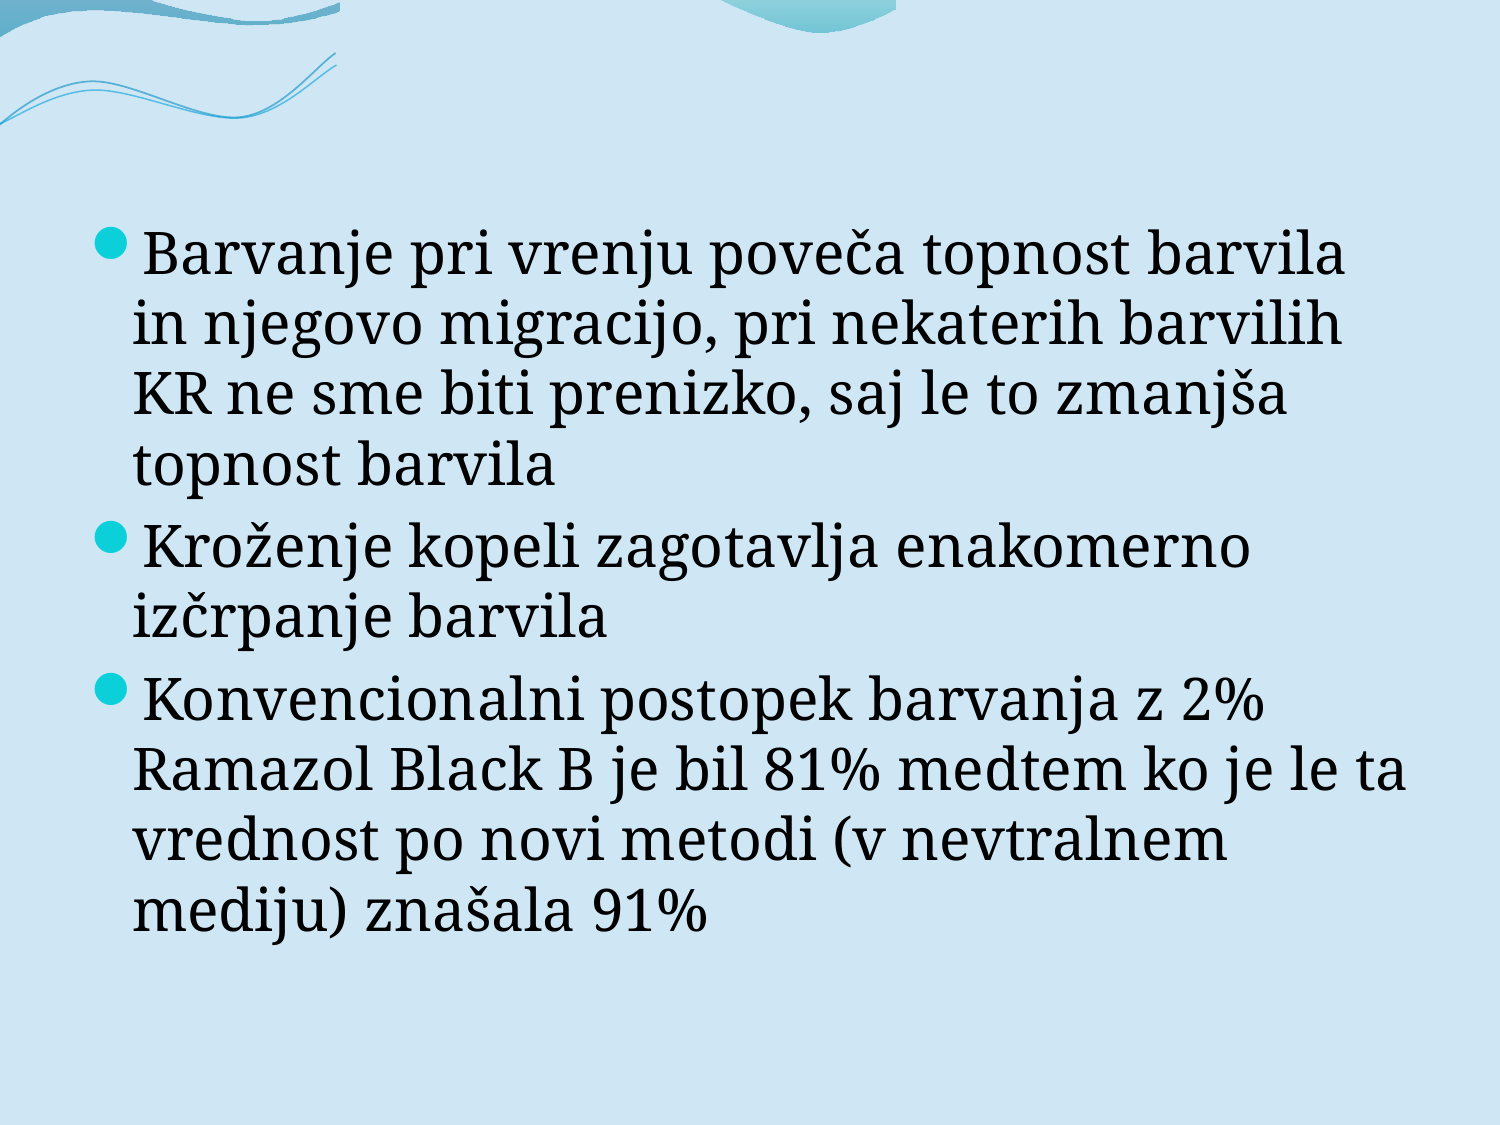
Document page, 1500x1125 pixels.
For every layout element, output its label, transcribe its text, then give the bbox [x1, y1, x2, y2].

list Barvanje pri vrenju poveča topnost barvila in njegovo migracijo, pri nekaterih barvilih KR ne sme biti prenizko, saj le to zmanjša topnost barvila Kroženje kopeli zagotavlja enakomerno izčrpanje barvila Konvencionalni postopek barvanja z 2% Ramazol Black B je bil 81% medtem ko je le ta vrednost po novi metodi (v nevtralnem mediju) znašala 91% [75, 208, 1425, 951]
